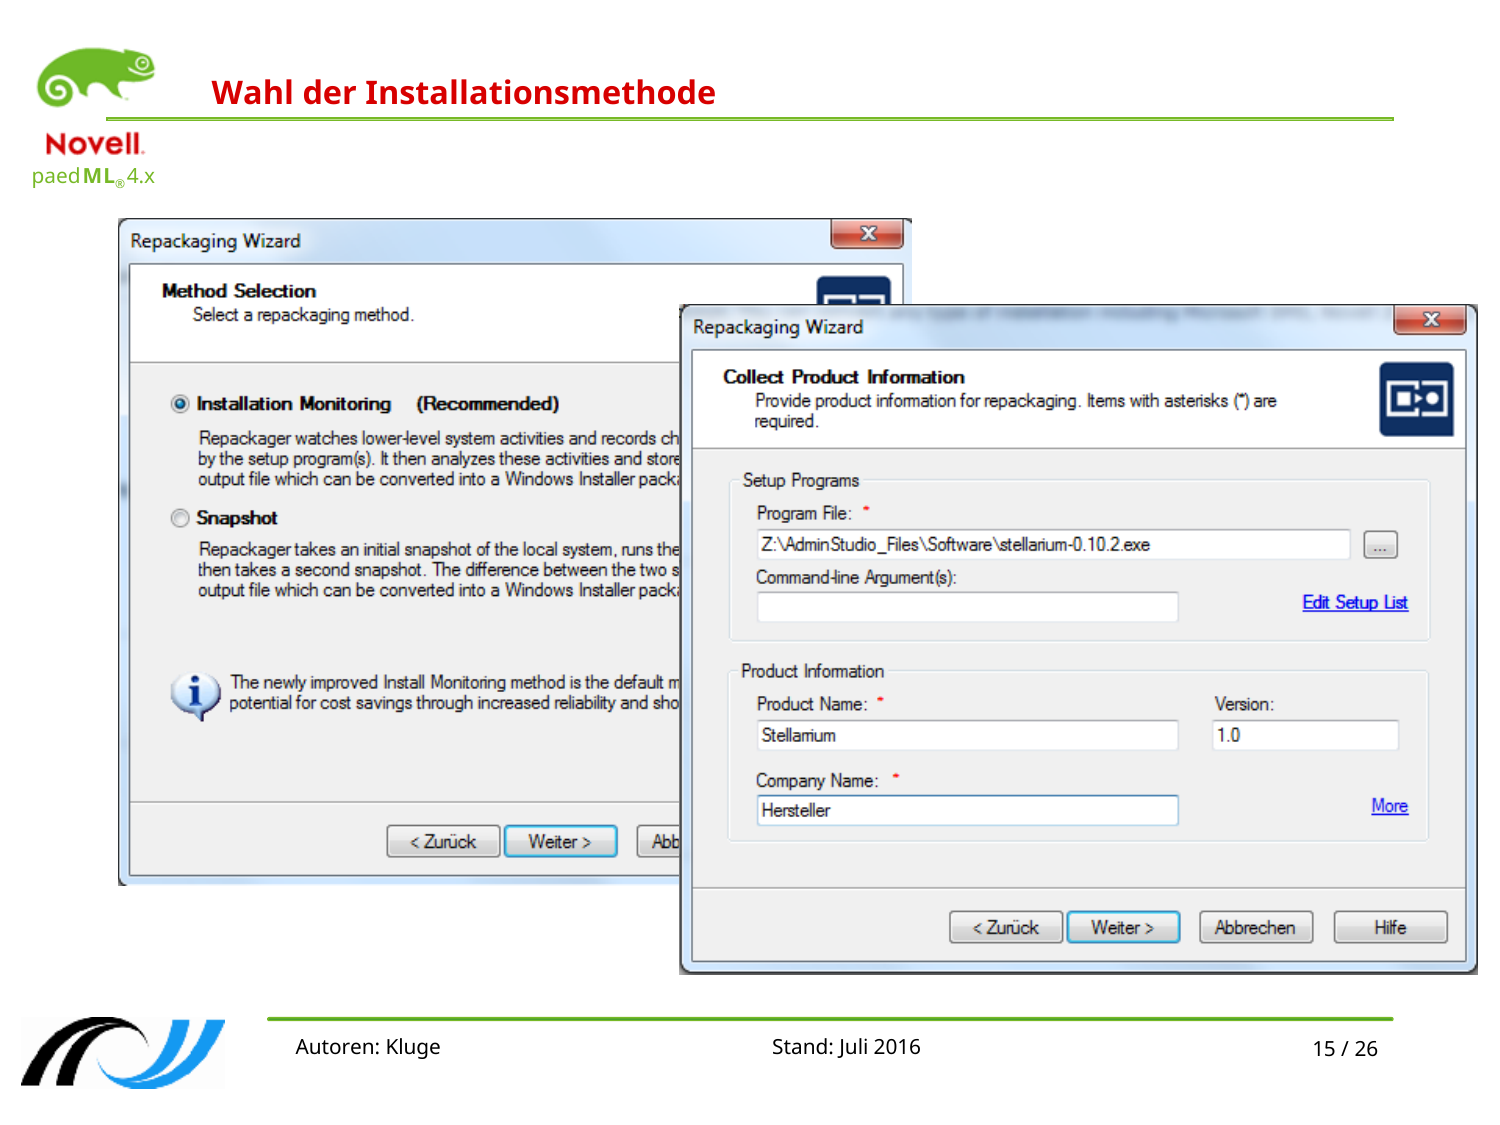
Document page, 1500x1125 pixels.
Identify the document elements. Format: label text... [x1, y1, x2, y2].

picture [21, 1017, 225, 1089]
picture [24, 32, 167, 175]
picture [118, 218, 1478, 975]
title Wahl der Installationsmethode [196, 41, 1353, 142]
